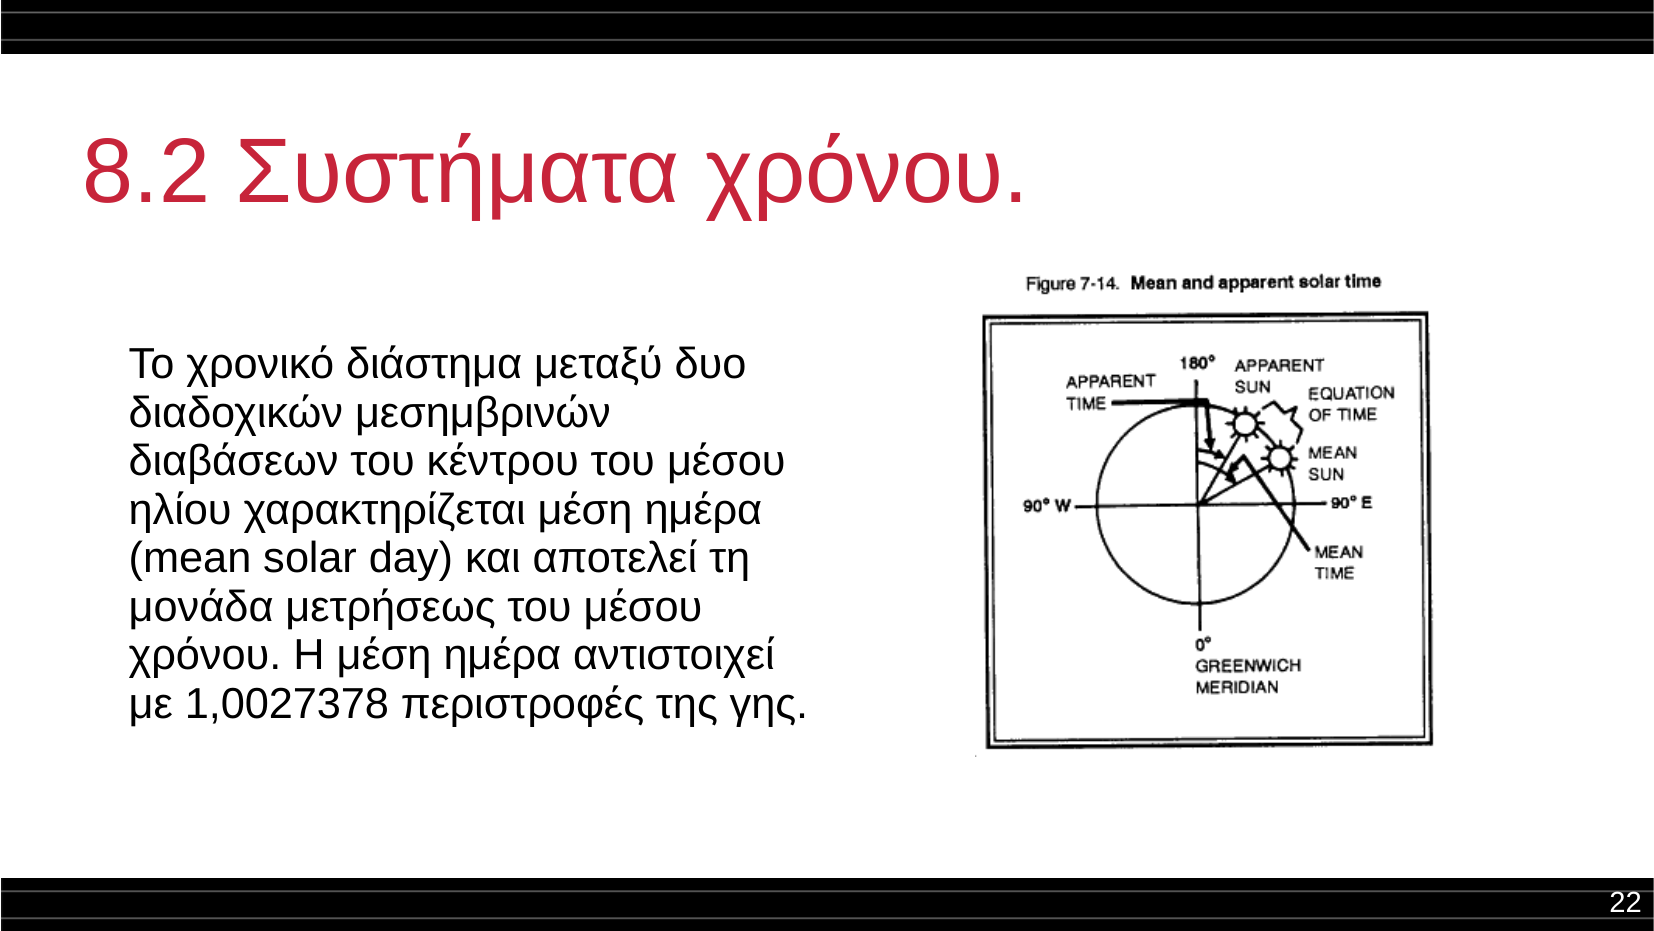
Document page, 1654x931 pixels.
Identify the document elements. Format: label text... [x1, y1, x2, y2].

list Το χρονικό διάστημα μεταξύ δυο διαδοχικών μεσημβρινών διαβάσεων του κέντρου του μέσου ηλίου χαρακτηρίζεται μέση ημέρα (mean solar day) και αποτελεί τη μονάδα μετρήσεως του μέσου χρόνου. Η μέση ημέρα αντιστοιχεί με 1,0027378 περιστροφές της γης. [82, 271, 809, 758]
picture [1, 0, 1654, 54]
title 8.2 Συστήματα χρόνου. [82, 92, 1571, 249]
picture [1, 878, 1654, 931]
picture [975, 271, 1441, 757]
